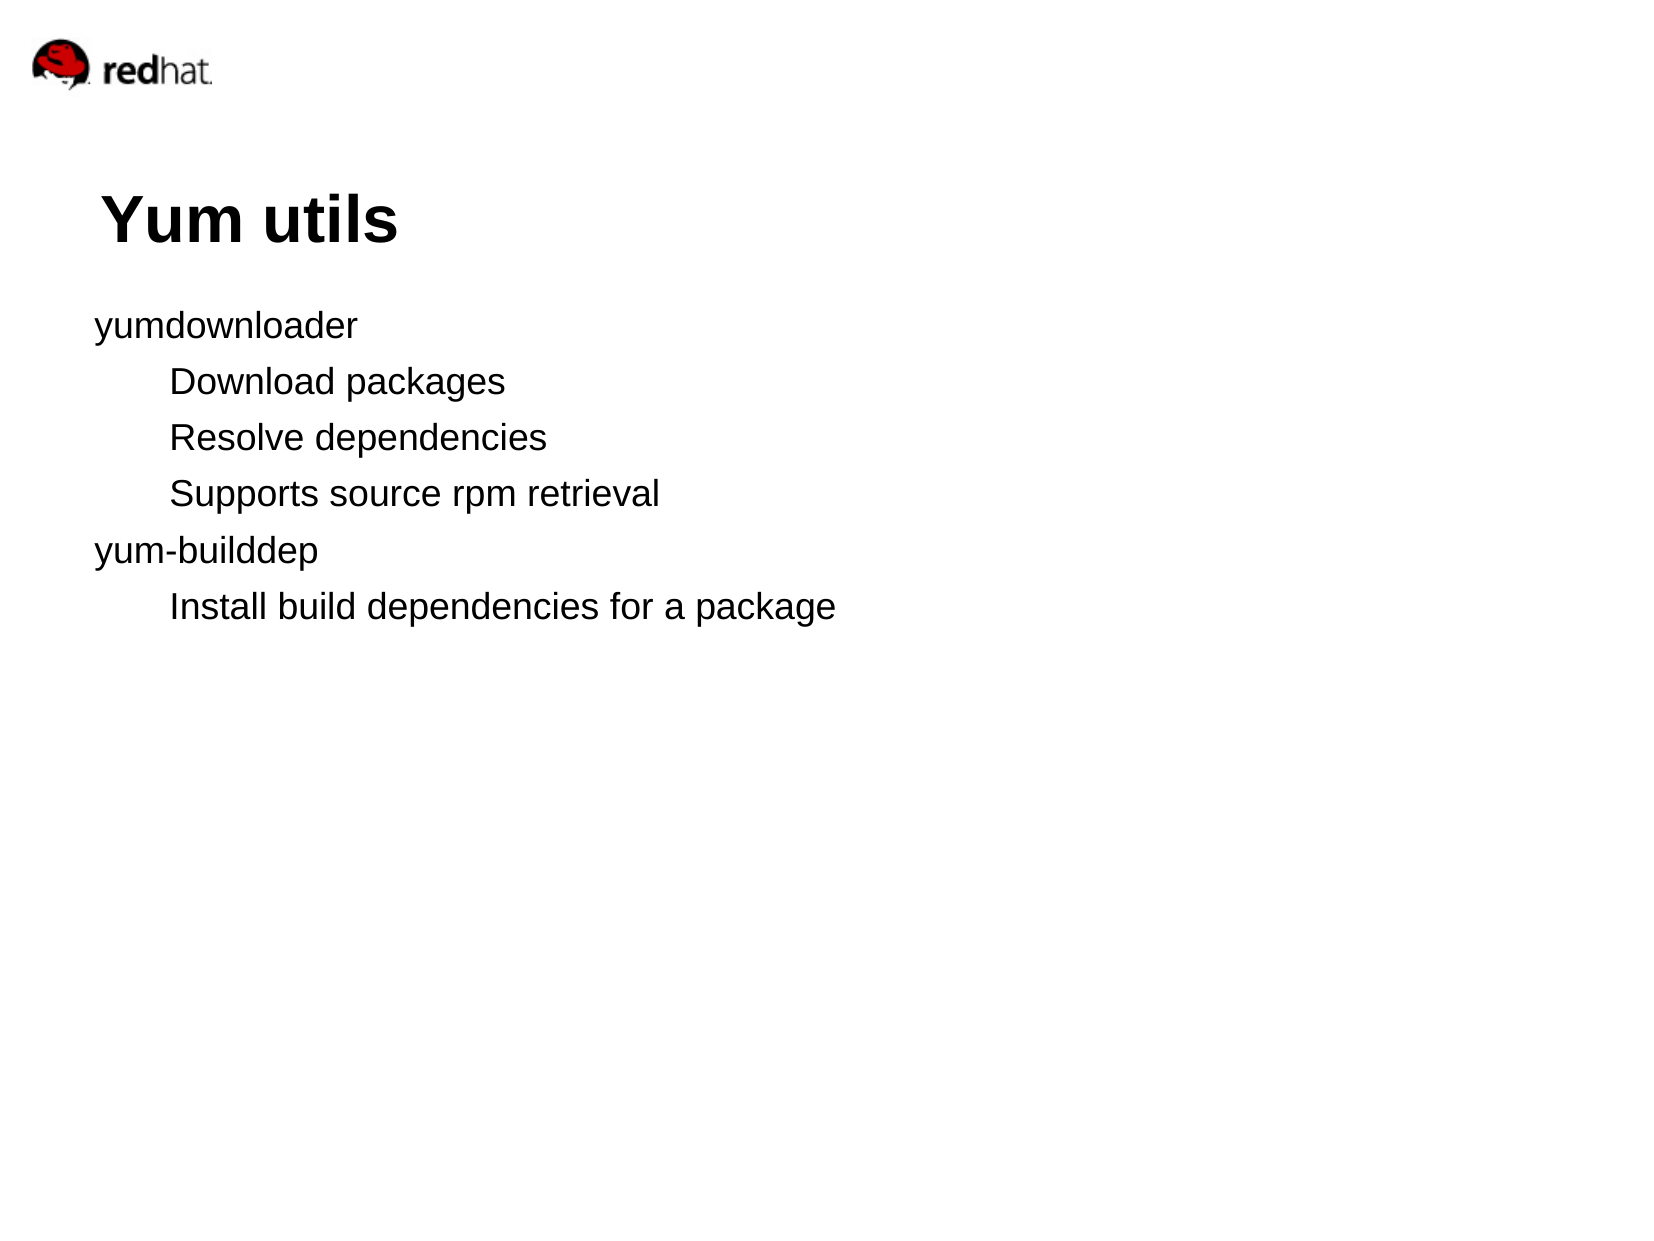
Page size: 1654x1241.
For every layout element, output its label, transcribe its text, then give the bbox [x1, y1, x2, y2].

picture [31, 37, 212, 98]
list yumdownloader Download packages Resolve dependencies Supports source rpm retrieval yum-builddep Install build dependencies for a package [94, 304, 1500, 1174]
title Yum utils [100, 164, 1506, 275]
